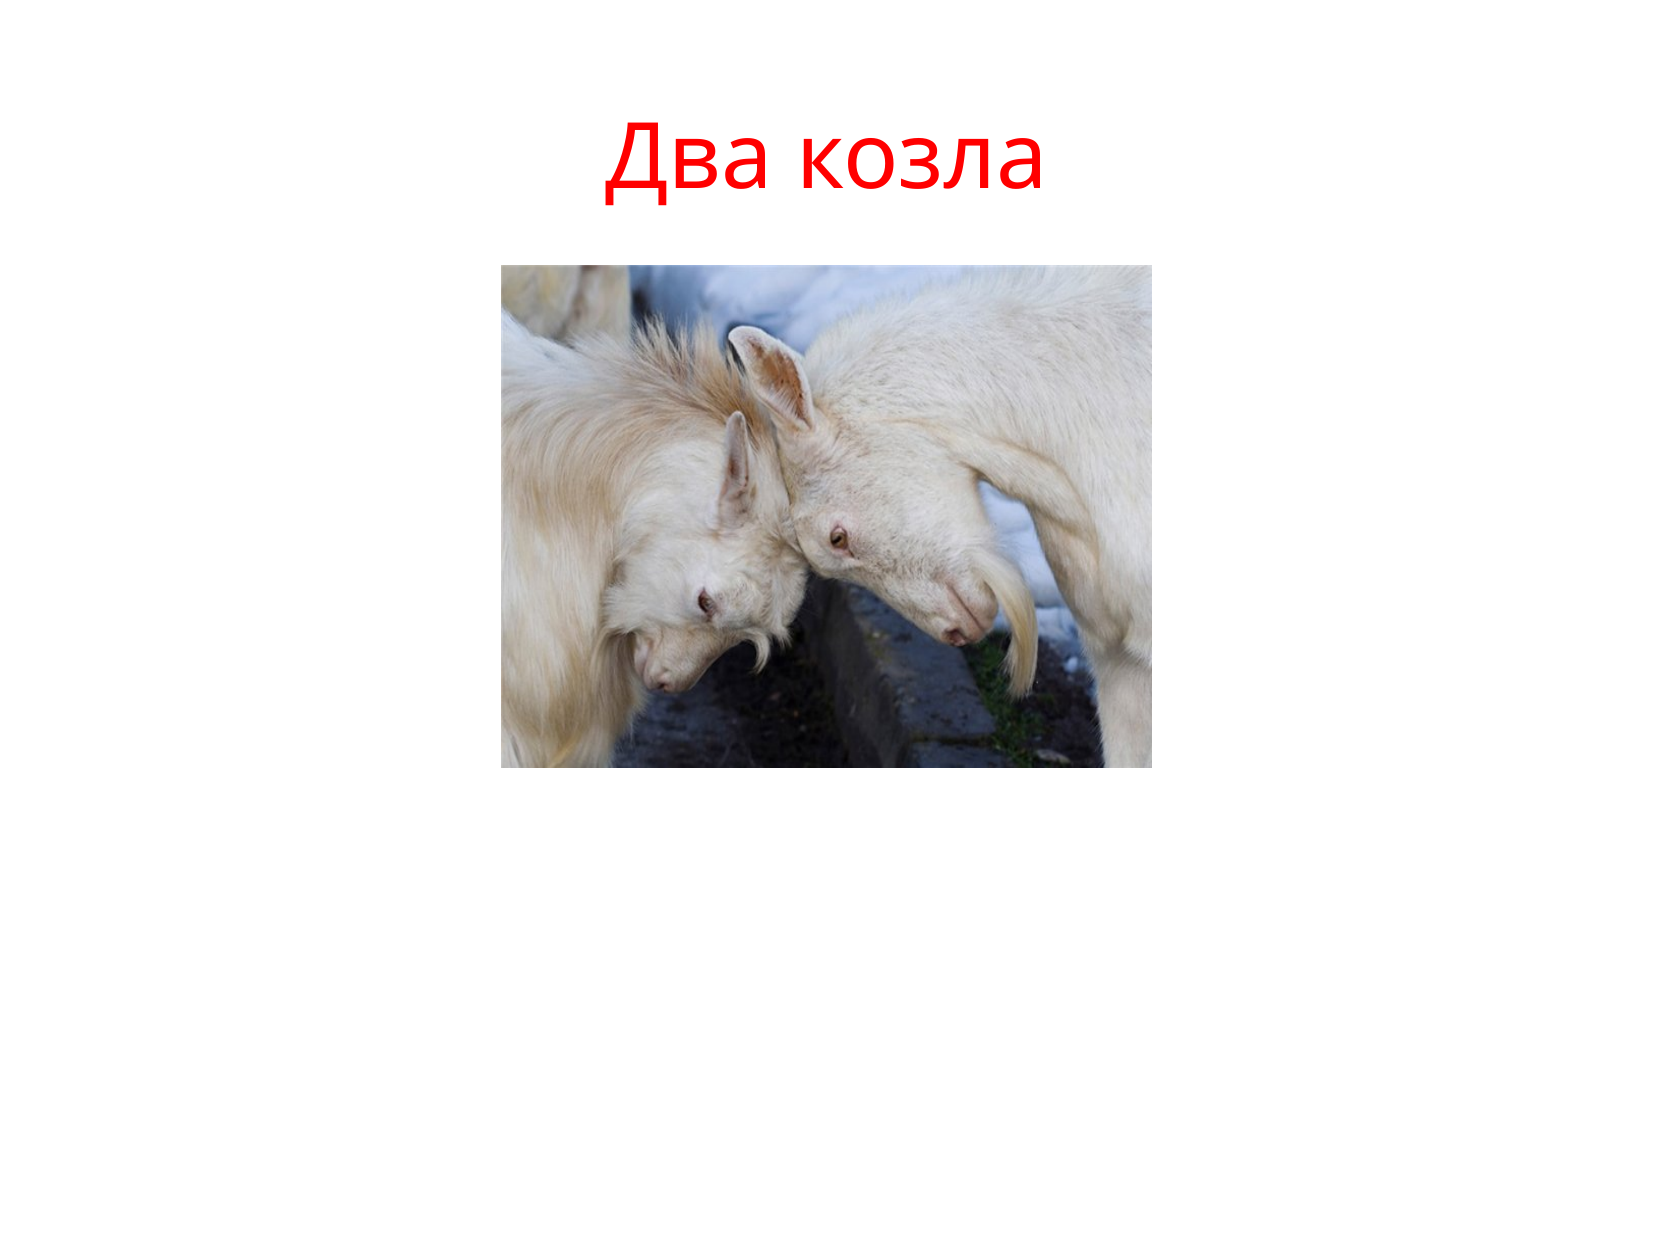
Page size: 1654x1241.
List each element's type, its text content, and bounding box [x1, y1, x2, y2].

title Два козла [82, 49, 1571, 257]
picture [501, 265, 1152, 768]
